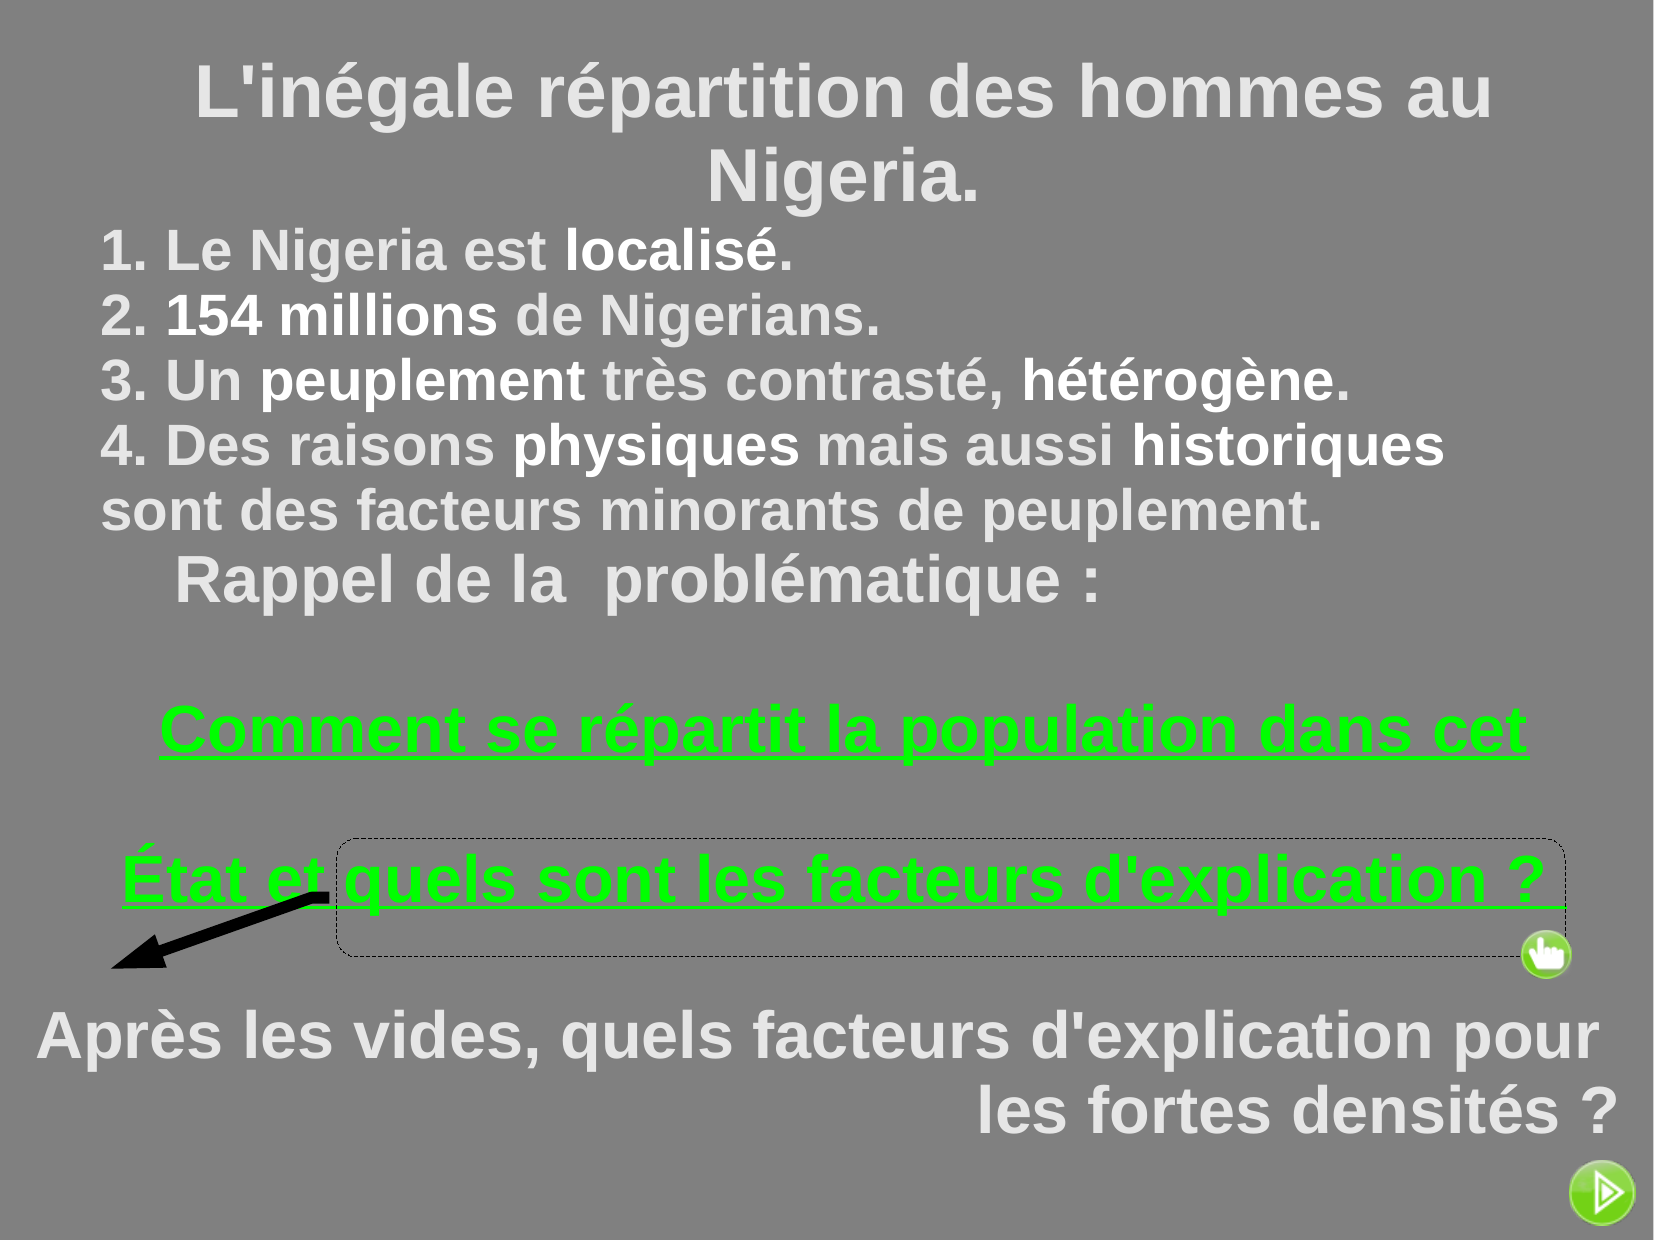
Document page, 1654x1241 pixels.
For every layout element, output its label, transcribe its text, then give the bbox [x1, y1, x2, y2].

picture [1521, 930, 1572, 979]
text_box Après les vides, quels facteurs d'explication pour les fortes densités ? [20, 991, 1636, 1156]
picture [1569, 1160, 1636, 1226]
subtitle L'inégale répartition des hommes au Nigeria. 1. Le Nigeria est localisé. 2. 154 millions de Nigerians. 3. Un peuplement très contrasté, hétérogène. 4. Des raisons physiques mais aussi historiques sont des facteurs minorants de peuplement. Rappel de la problématique : Comment se répartit la population dans cet État et quels sont les facteurs d'explication ? [100, 45, 1589, 921]
